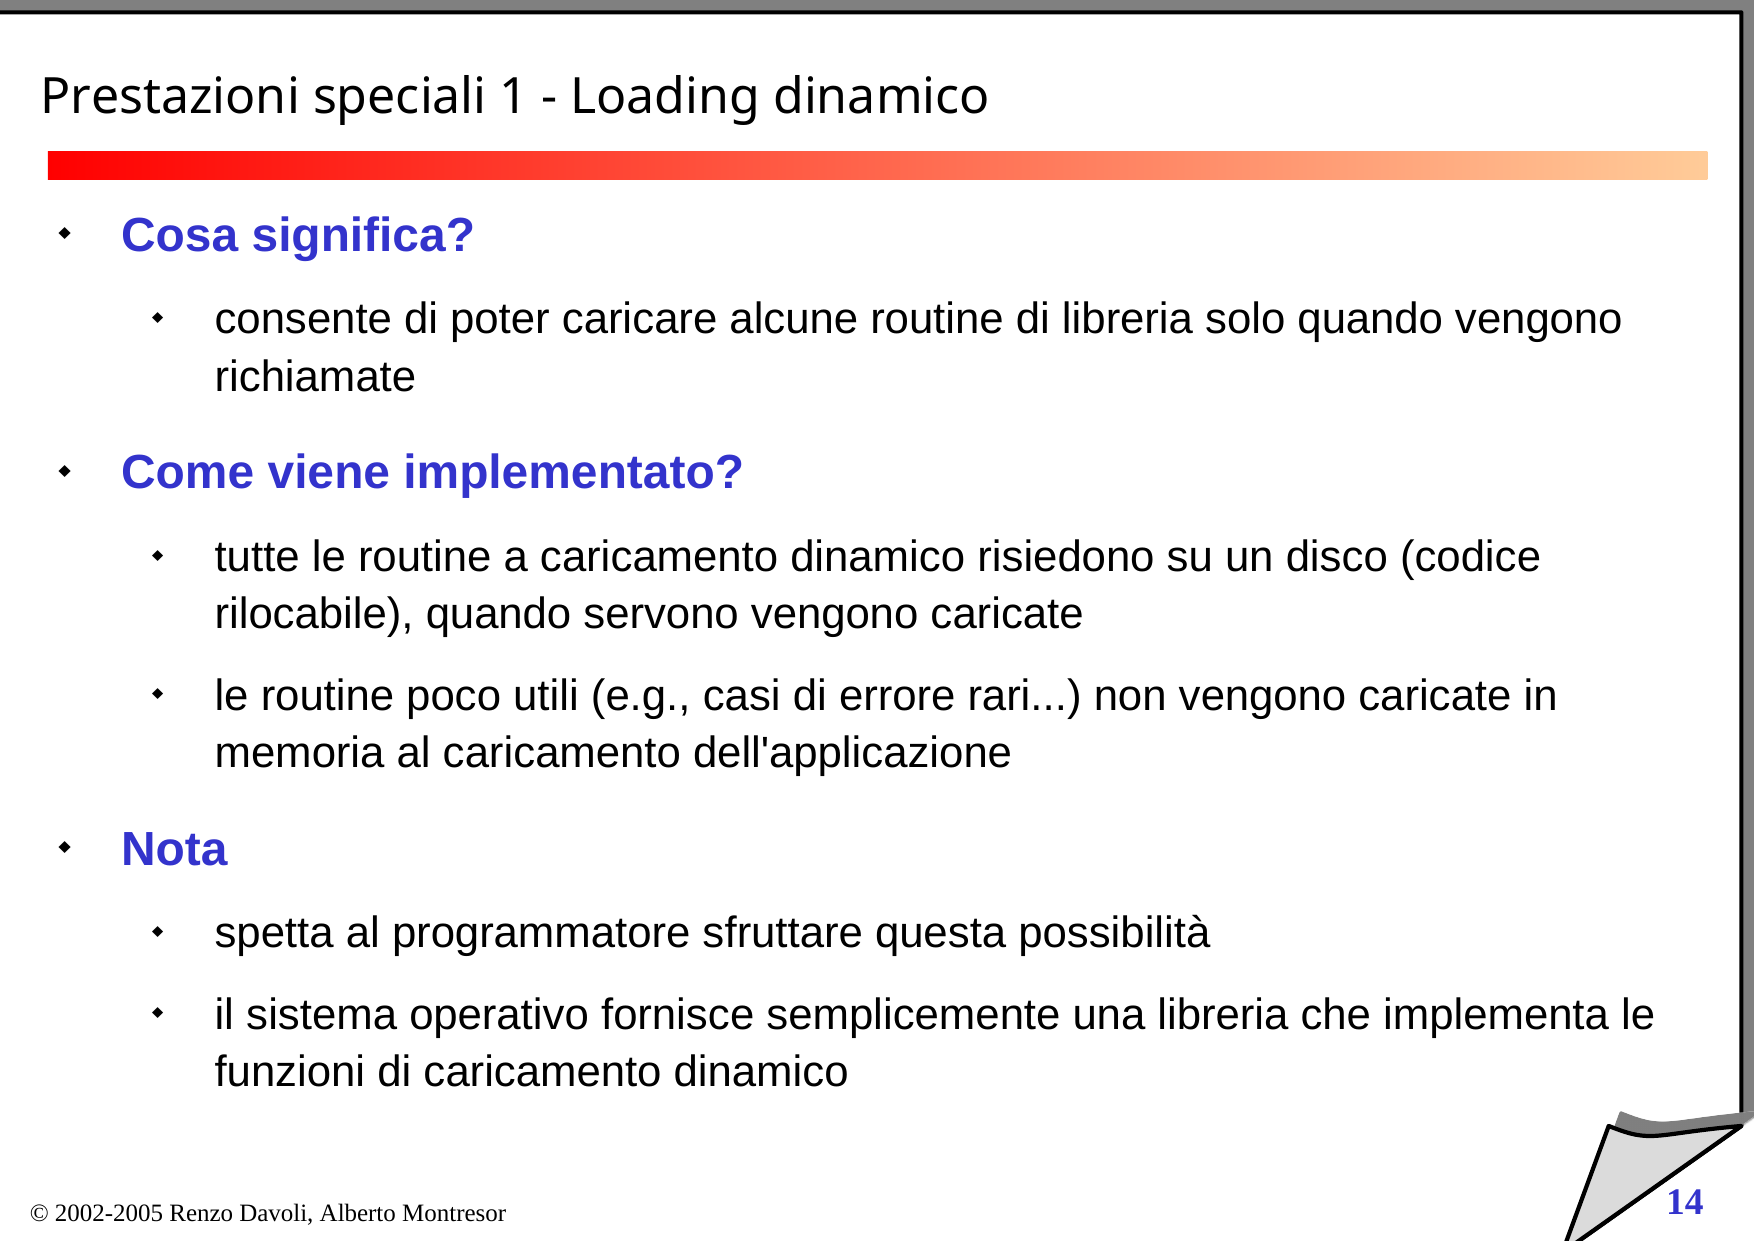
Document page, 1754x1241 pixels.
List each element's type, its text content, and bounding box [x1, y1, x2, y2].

list Cosa significa? consente di poter caricare alcune routine di libreria solo quando vengono richiamate Come viene implementato? tutte le routine a caricamento dinamico risiedono su un disco (codice rilocabile), quando servono vengono caricate le routine poco utili (e.g., casi di errore rari...) non vengono caricate in memoria al caricamento dell'applicazione Nota spetta al programmatore sfruttare questa possibilità il sistema operativo fornisce semplicemente una libreria che implementa le funzioni di caricamento dinamico [58, 206, 1696, 1187]
title Prestazioni speciali 1 - Loading dinamico [40, 49, 1714, 144]
text_box MMU [750, 152, 754, 179]
